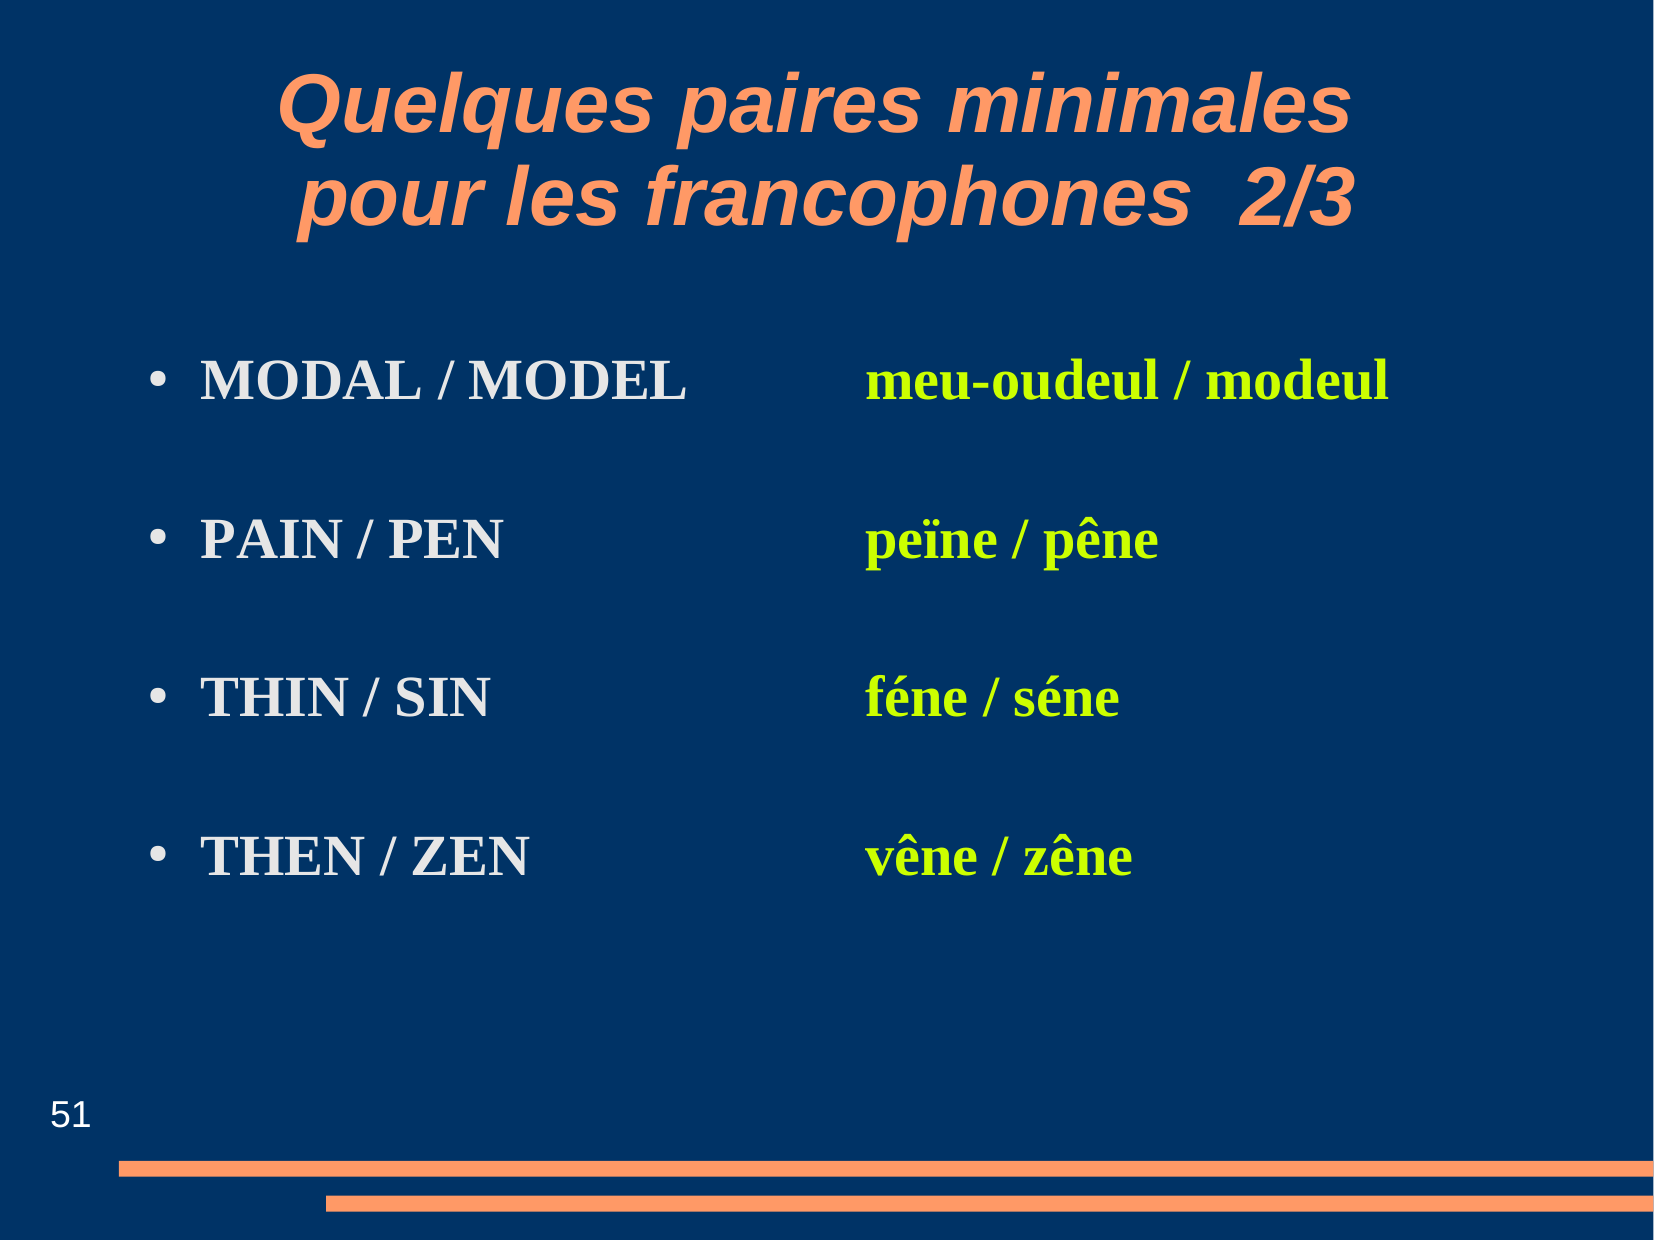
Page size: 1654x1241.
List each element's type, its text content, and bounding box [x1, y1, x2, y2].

list MODAL / MODEL meu-oudeul / modeul PAIN / PEN peïne / pêne THIN / SIN féne / séne THEN / ZEN vêne / zêne [129, 347, 1569, 1158]
title Quelques paires minimales pour les francophones 2/3 [121, 46, 1534, 254]
